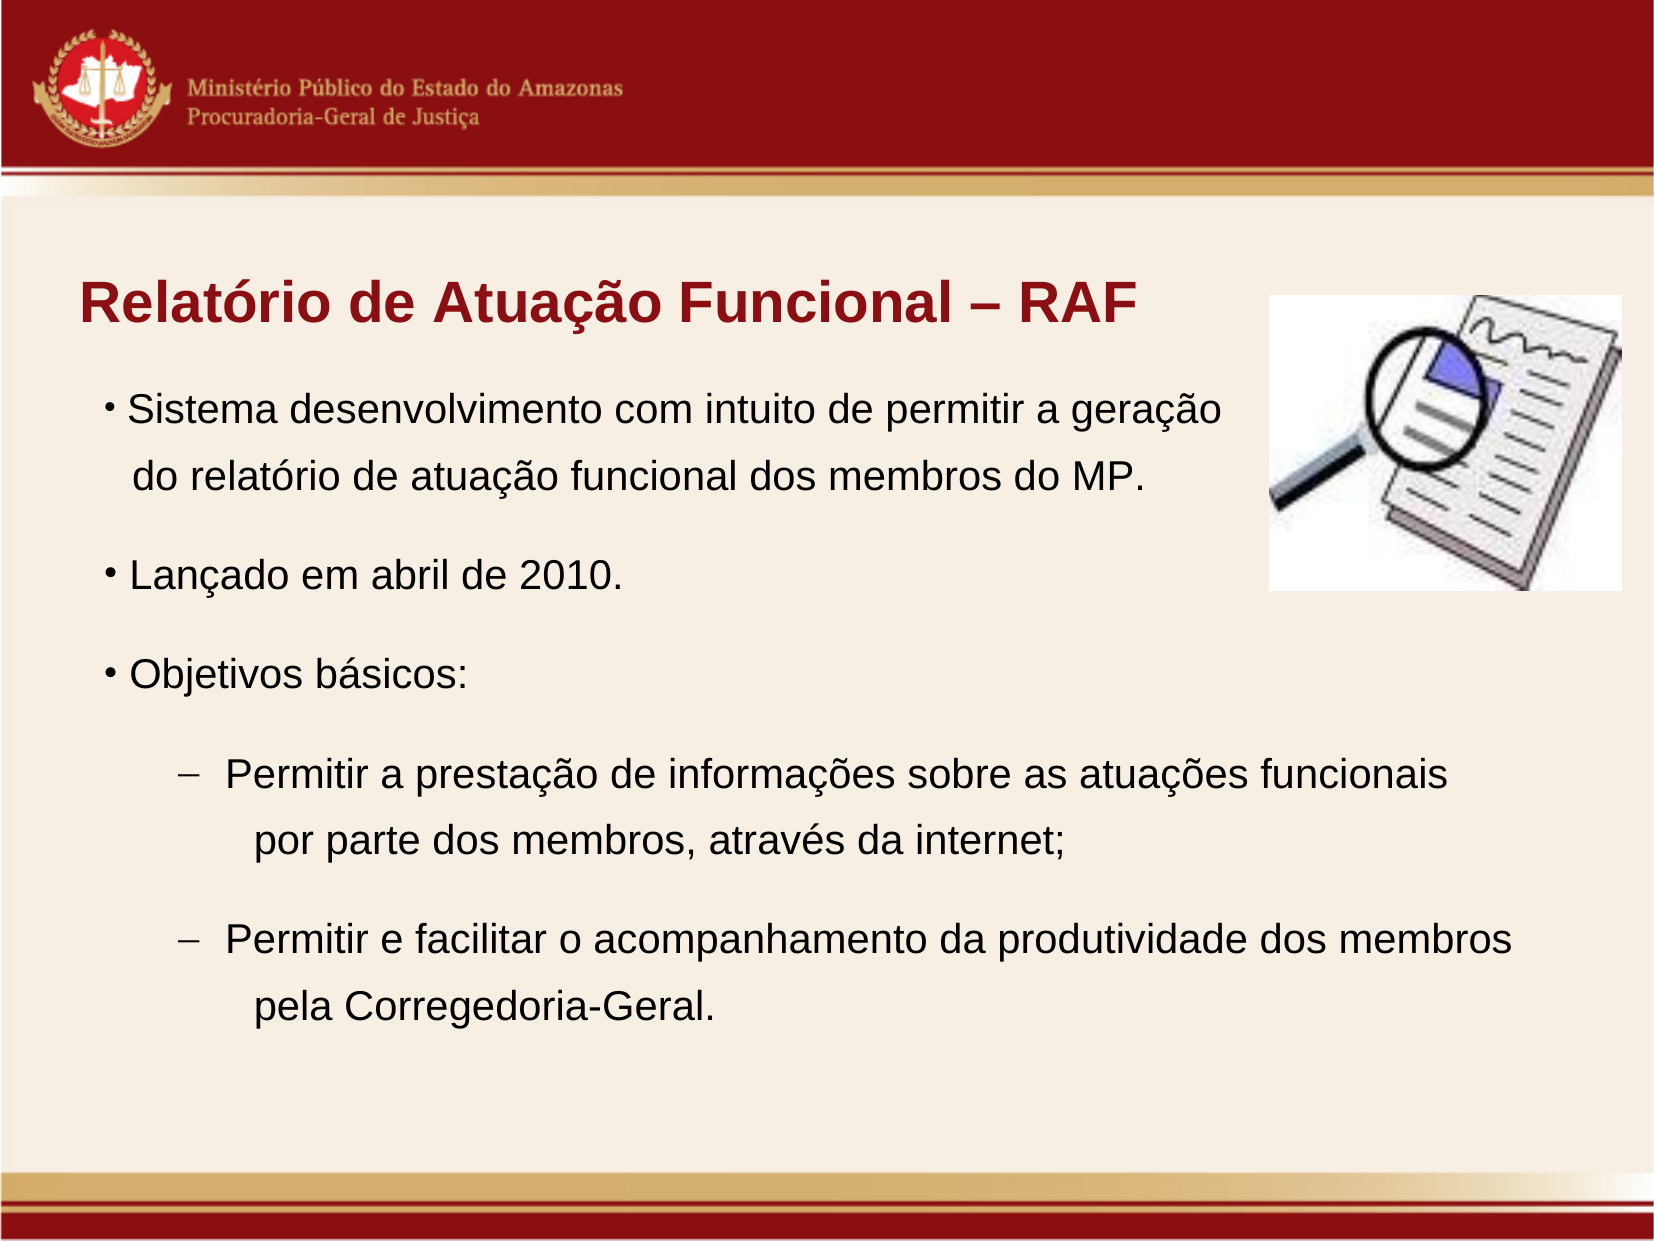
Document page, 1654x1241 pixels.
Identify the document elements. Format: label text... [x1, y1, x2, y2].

text_box Relatório de Atuação Funcional – RAF [64, 259, 1480, 320]
text_box Sistema desenvolvimento com intuito de permitir a geração do relatório de atuação funcional dos membros do MP. Lançado em abril de 2010. Objetivos básicos: Permitir a prestação de informações sobre as atuações funcionais por parte dos membros, através da internet; Permitir e facilitar o acompanhamento da produtividade dos membros pela Corregedoria-Geral. [88, 358, 1536, 1037]
picture [0, 0, 1654, 1241]
